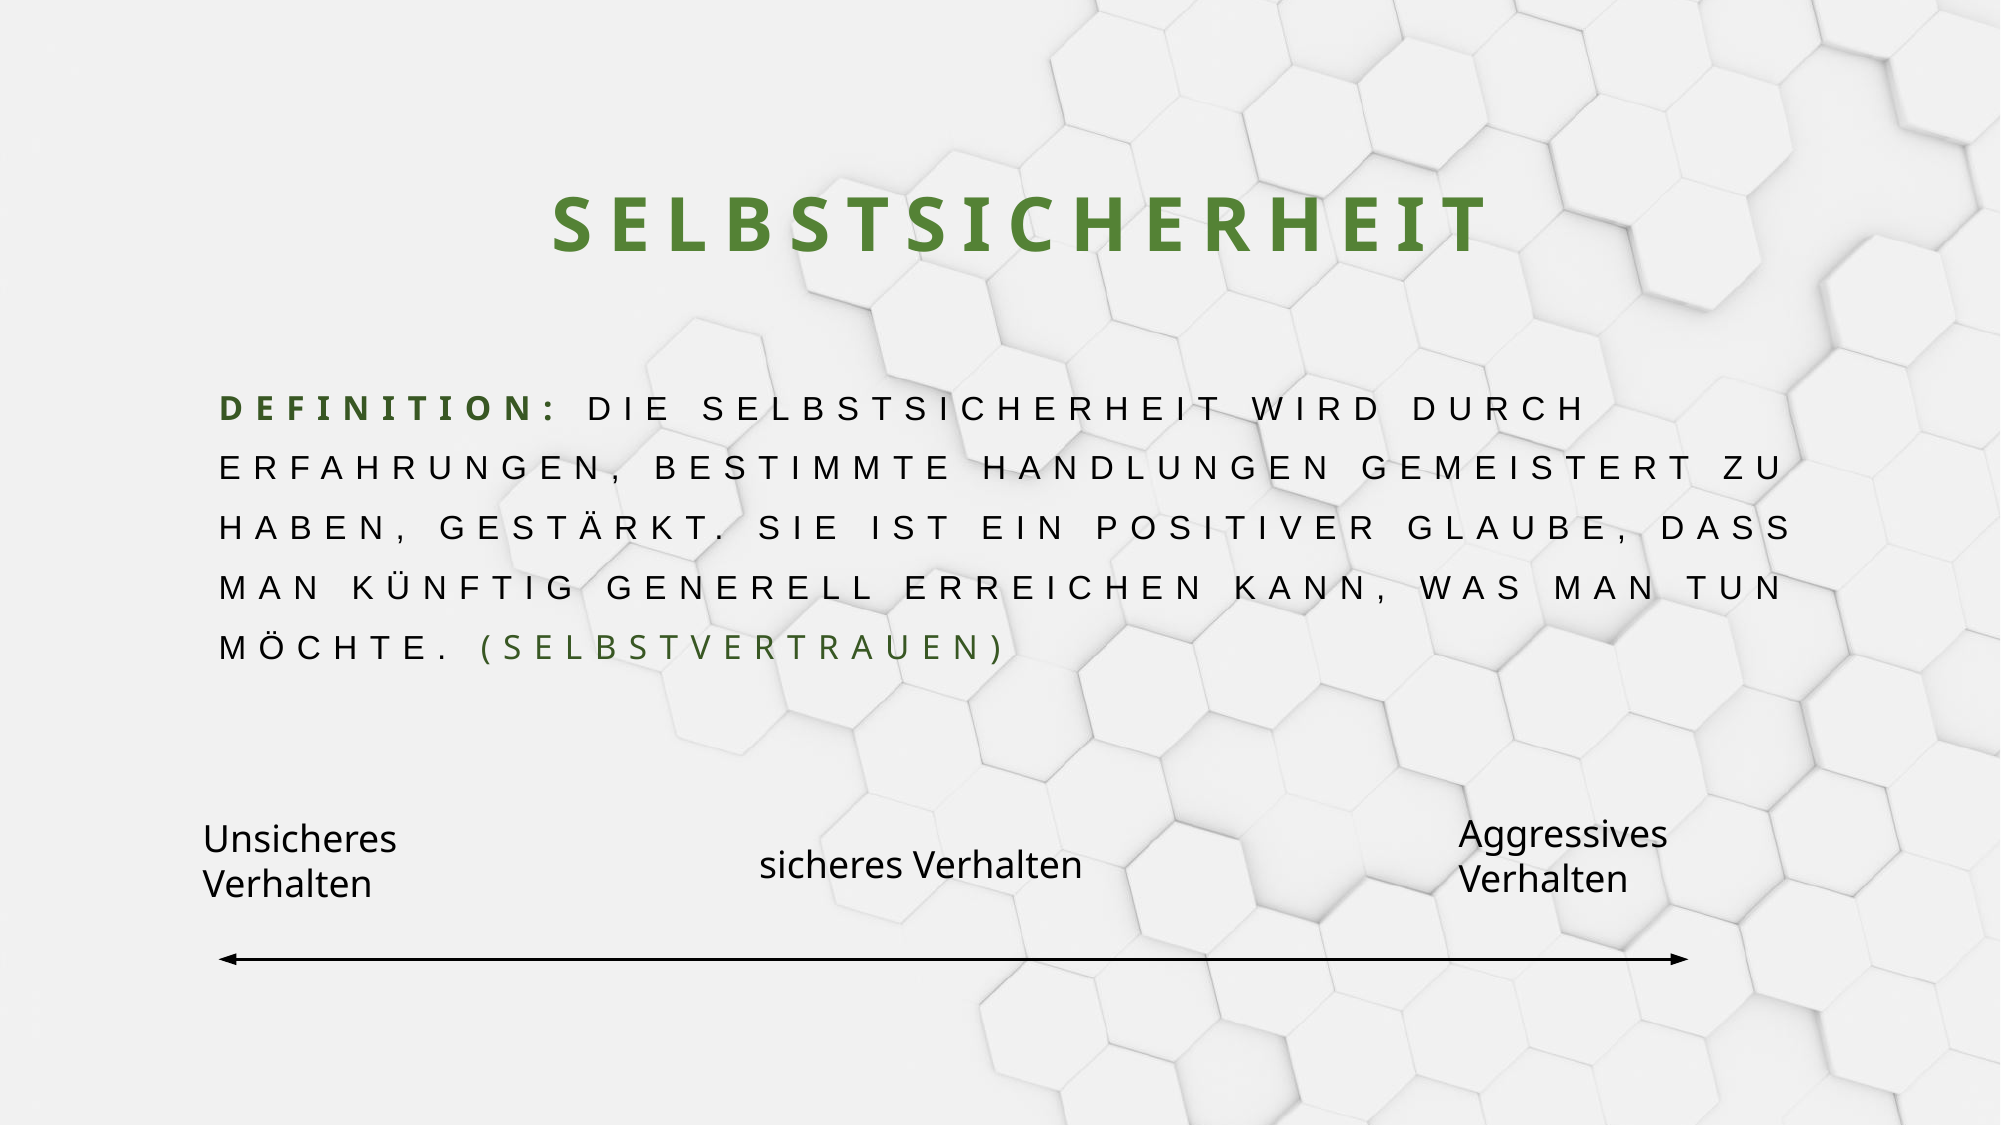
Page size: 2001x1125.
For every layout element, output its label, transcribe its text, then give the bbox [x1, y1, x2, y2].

picture [0, 0, 2000, 1125]
subtitle Definition: Die Selbstsicherheit wird durch Erfahrungen, bestimmte Handlungen gemeistert zu haben, gestärkt. Sie ist ein positiver Glaube, dass man künftig generell erreichen kann, was man tun möchte. (Selbstvertrauen) [218, 367, 1862, 735]
text_box sicheres Verhalten [744, 833, 1163, 895]
text_box Unsicheres Verhalten [187, 807, 607, 914]
title Selbstsicherheit [249, 168, 1788, 267]
text_box Aggressives Verhalten [1443, 802, 1863, 909]
